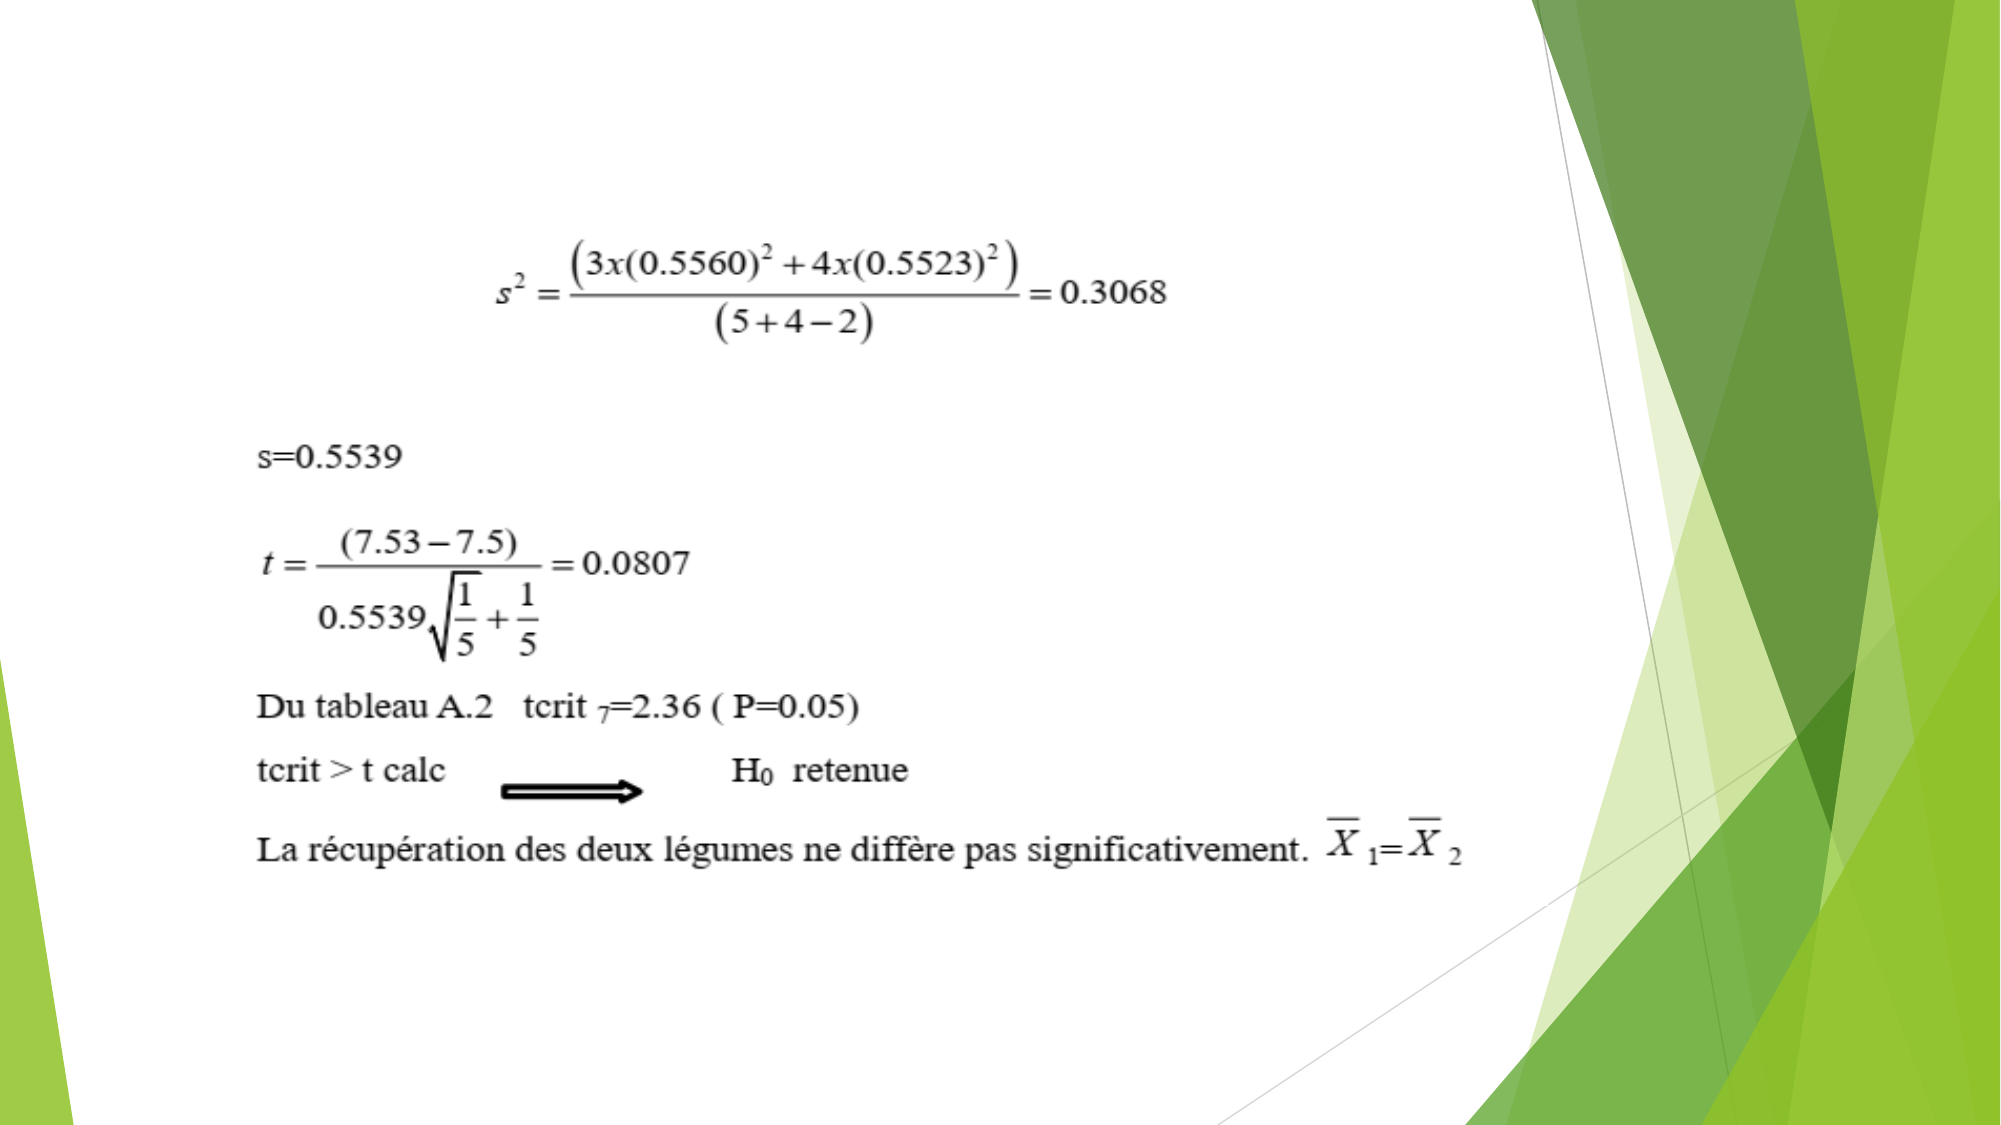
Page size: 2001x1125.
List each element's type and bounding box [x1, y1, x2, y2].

picture [247, 213, 1548, 906]
